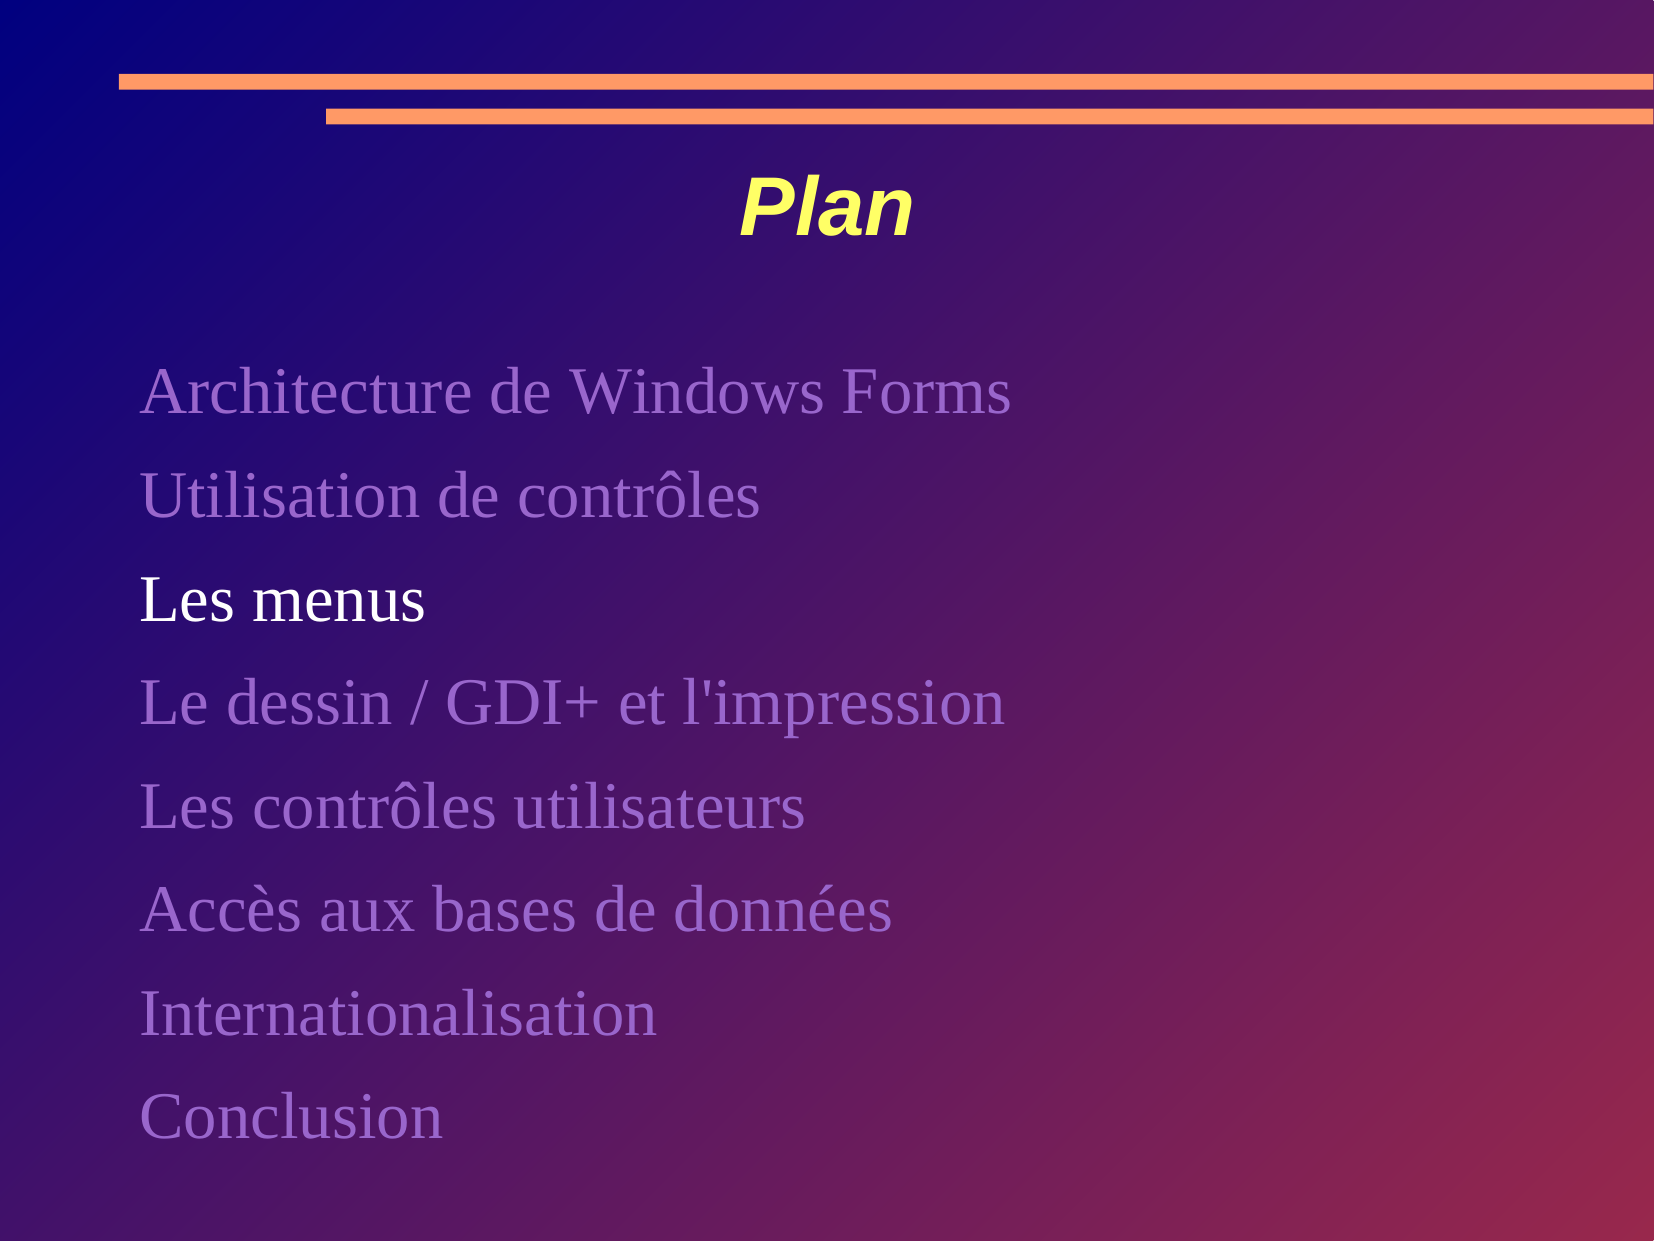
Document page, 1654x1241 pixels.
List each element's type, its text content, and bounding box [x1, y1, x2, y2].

title Plan [121, 102, 1534, 311]
list Architecture de Windows Forms Utilisation de contrôles Les menus Le dessin / GDI+ et l'impression Les contrôles utilisateurs Accès aux bases de données Internationalisation Conclusion [121, 354, 1534, 1154]
